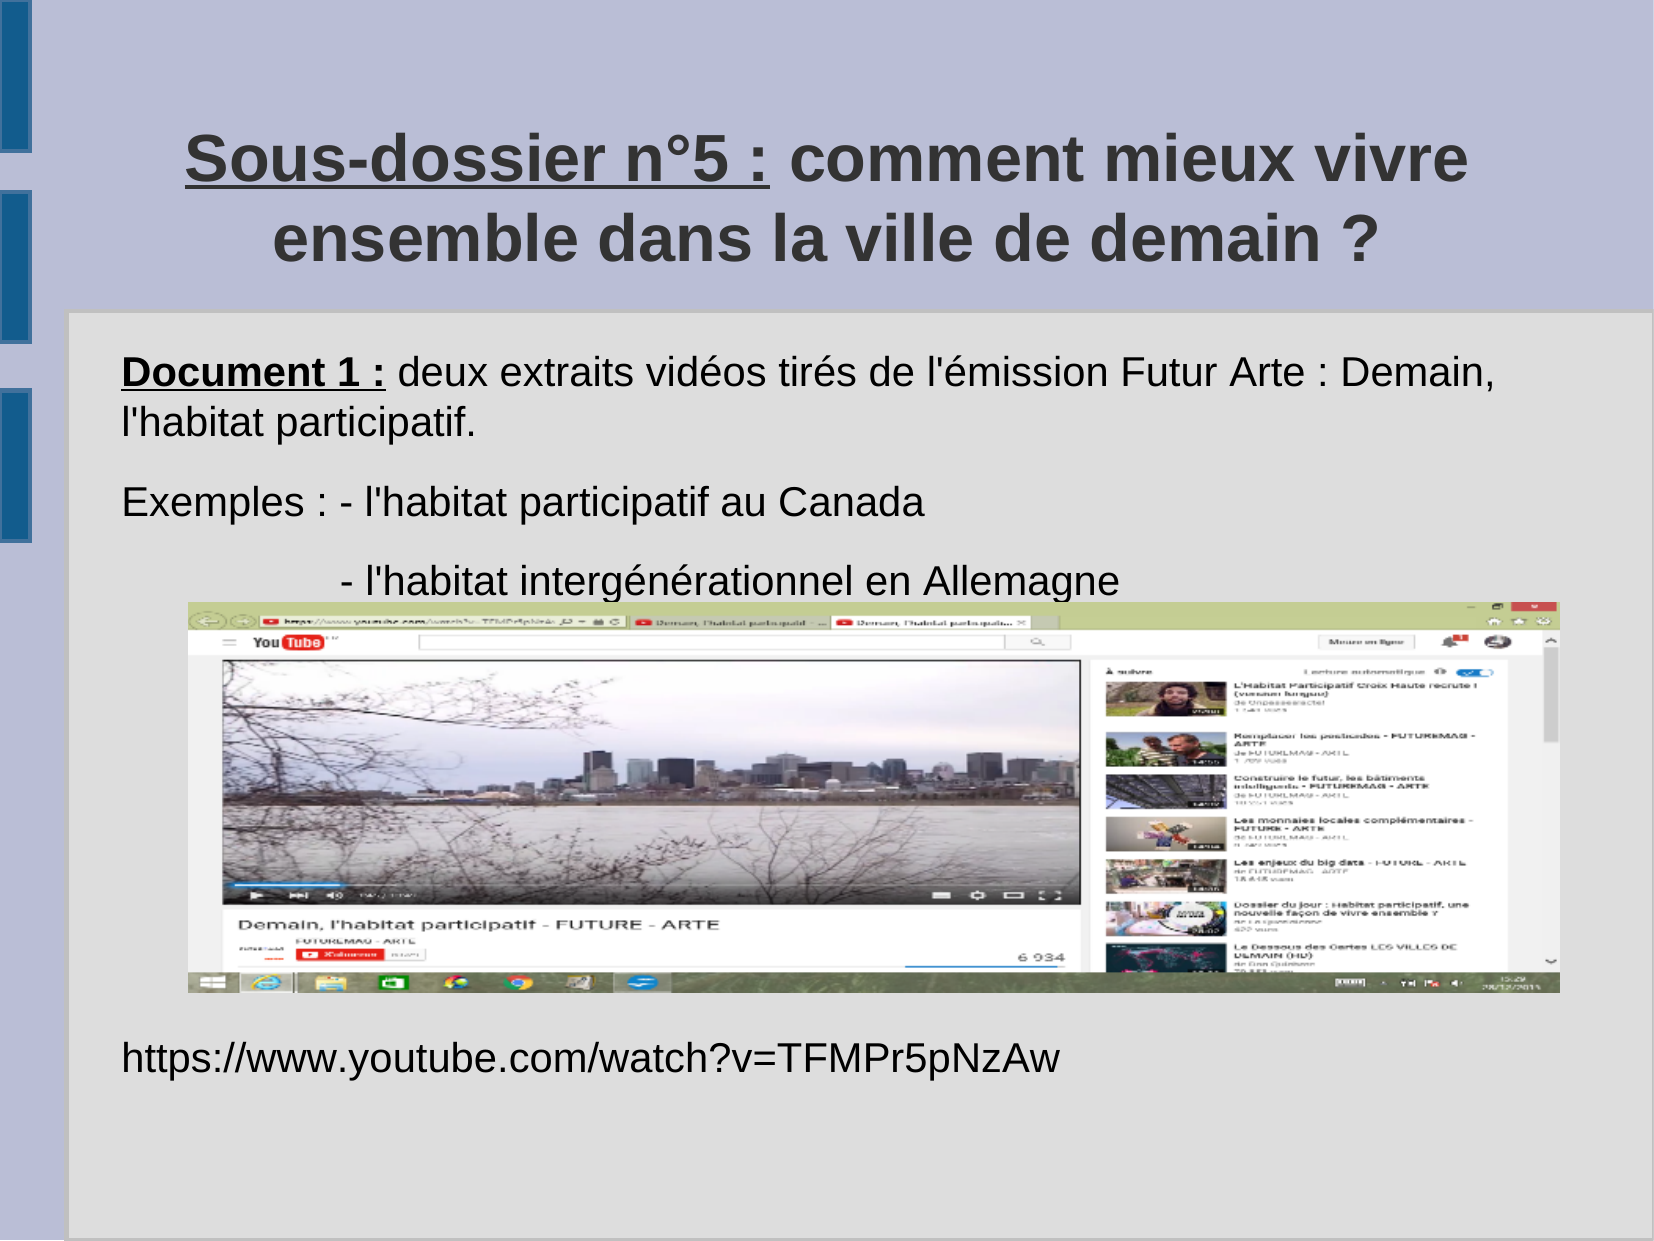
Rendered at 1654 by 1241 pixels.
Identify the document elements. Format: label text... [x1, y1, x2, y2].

picture [188, 602, 1560, 993]
title Sous-dossier n°5 : comment mieux vivre ensemble dans la ville de demain ? [121, 91, 1534, 299]
list Document 1 : deux extraits vidéos tirés de l'émission Futur Arte : Demain, l'habitat participatif. Exemples : - l'habitat participatif au Canada - l'habitat intergénérationnel en Allemagne https://www.youtube.com/watch?v=TFMPr5pNzAw [121, 344, 1534, 1127]
